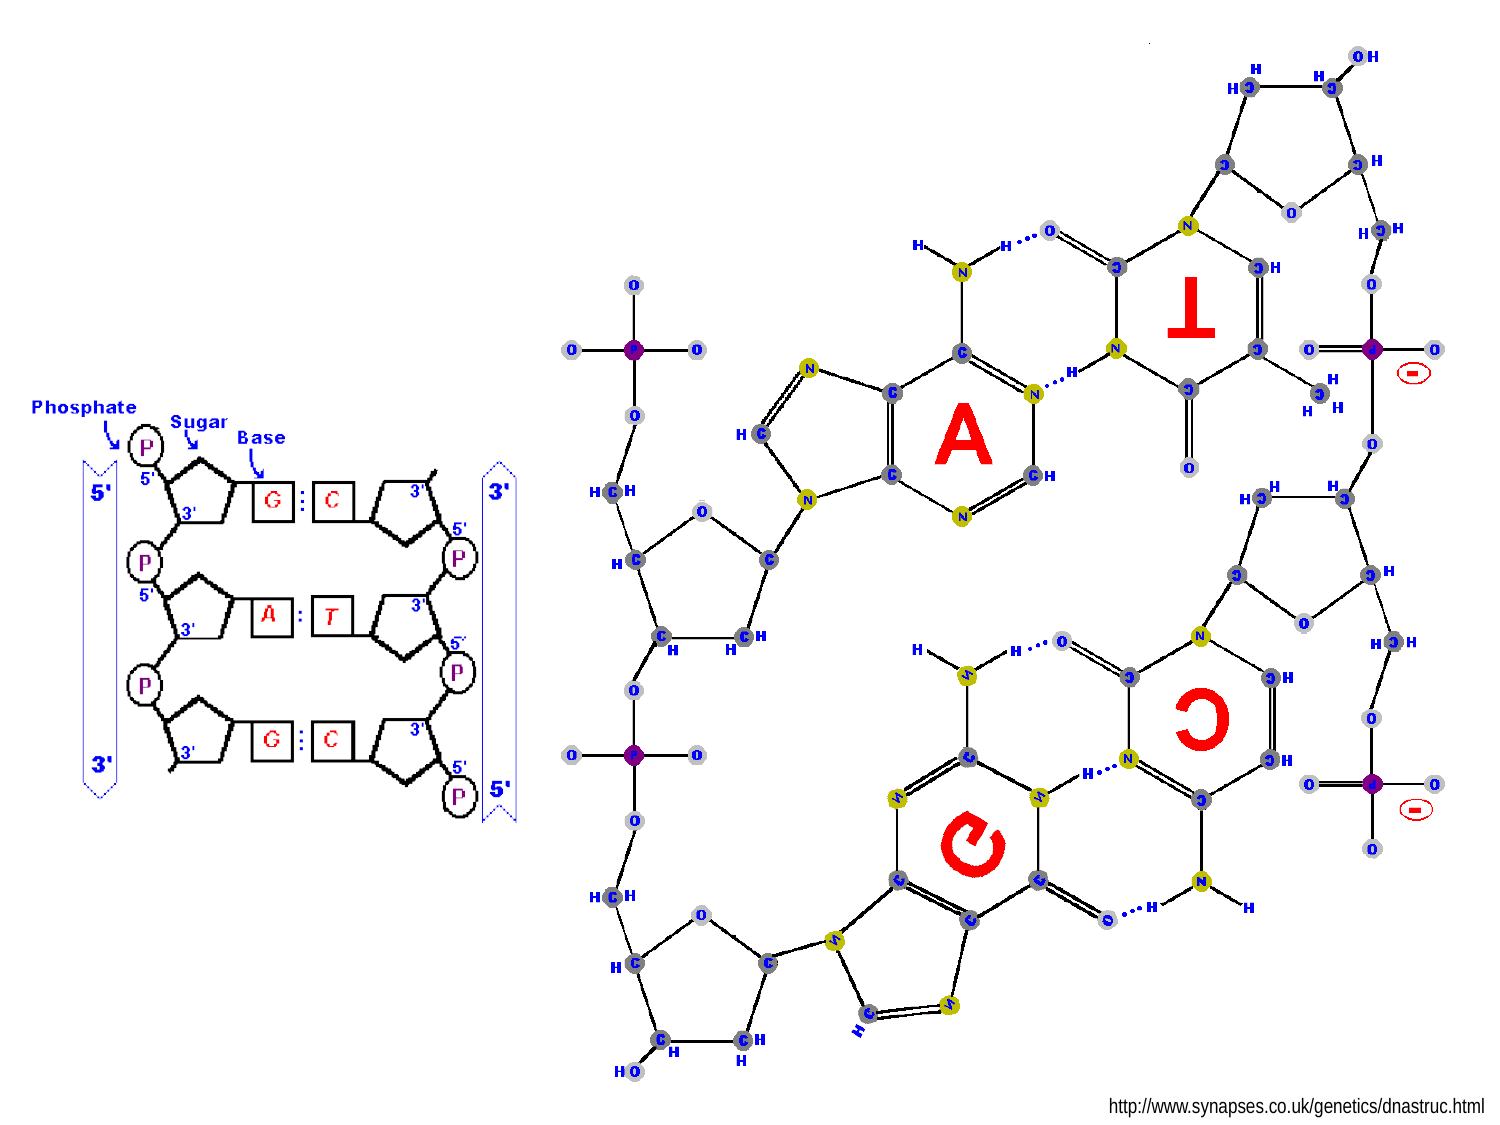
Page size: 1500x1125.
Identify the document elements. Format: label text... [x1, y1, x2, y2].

picture [553, 42, 1463, 1094]
picture [29, 397, 520, 831]
text_box http://www.synapses.co.uk/genetics/dnastruc.html [1094, 1084, 1500, 1125]
